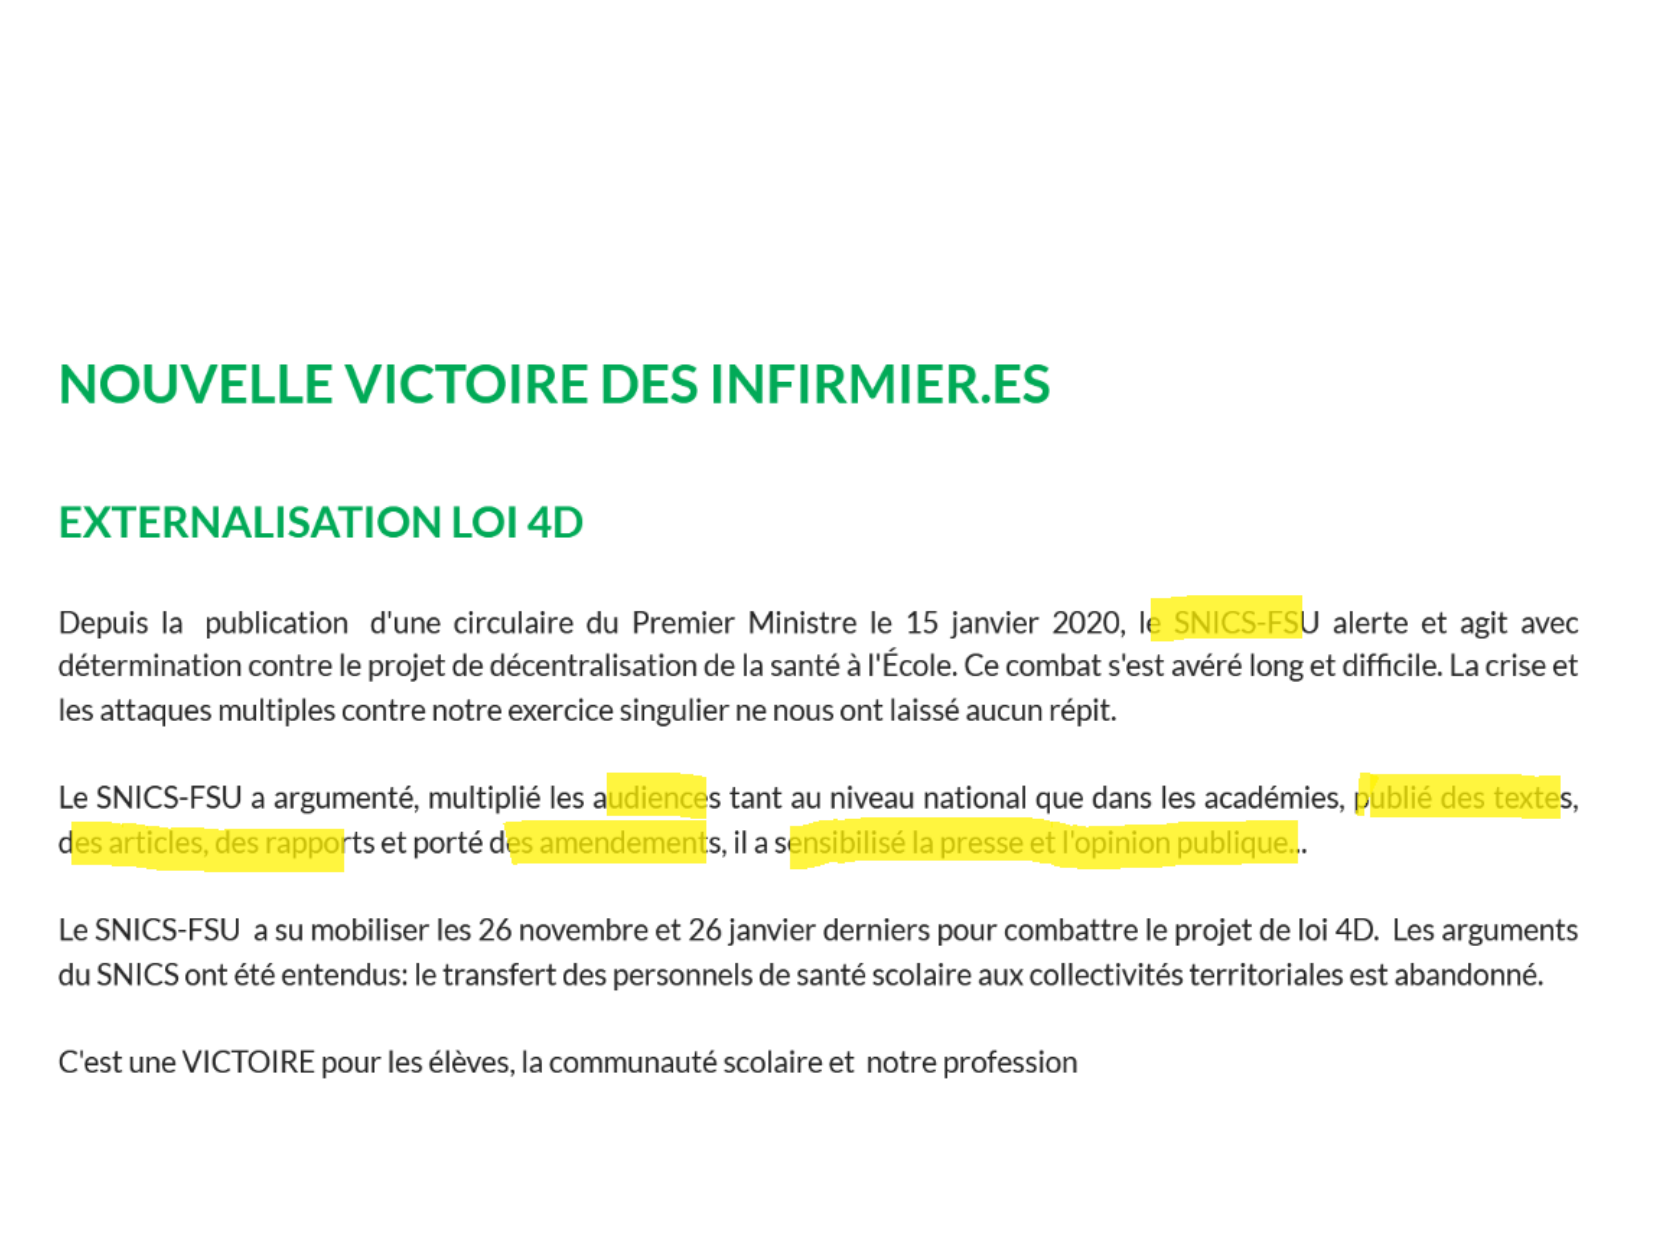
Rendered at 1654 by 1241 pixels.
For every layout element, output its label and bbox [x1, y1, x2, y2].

picture [37, 307, 1607, 1106]
